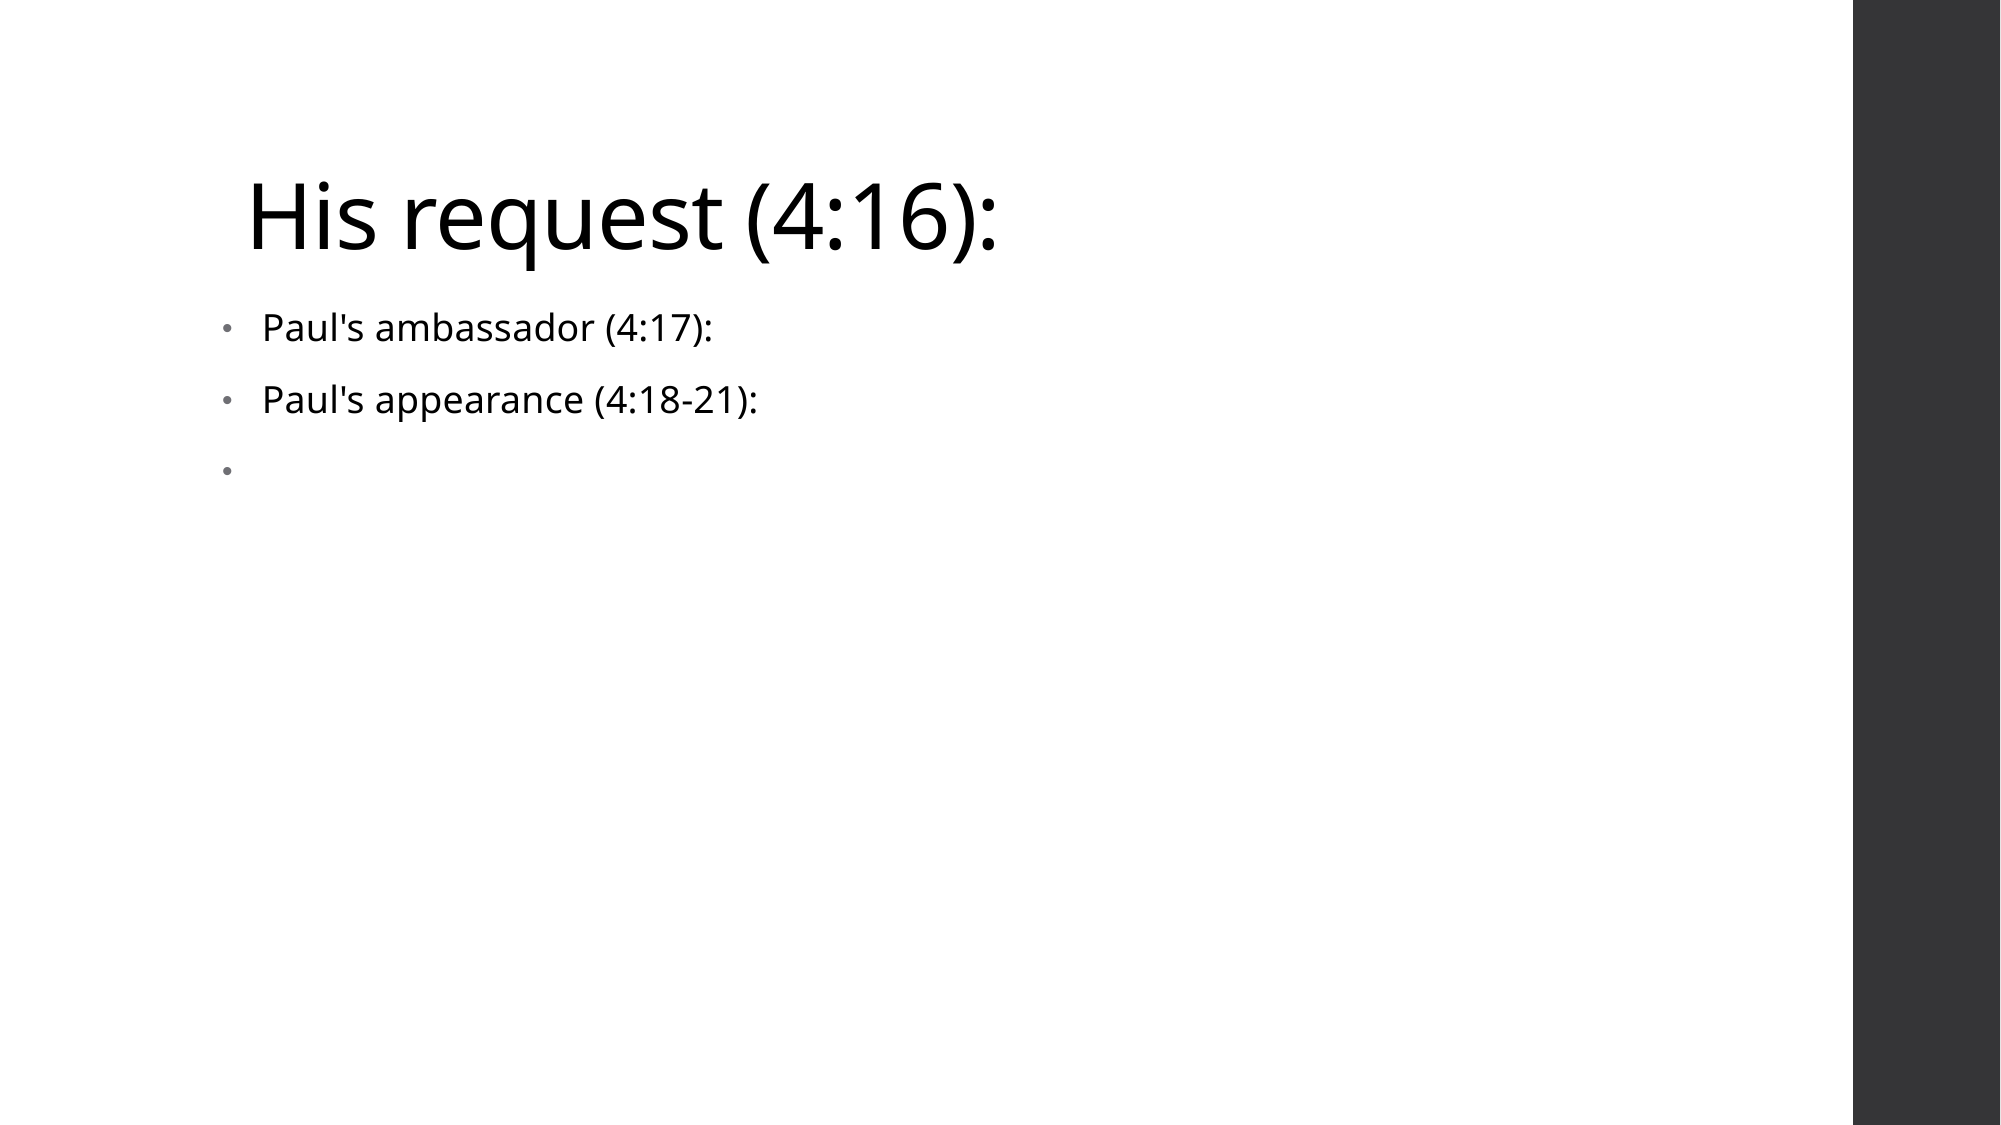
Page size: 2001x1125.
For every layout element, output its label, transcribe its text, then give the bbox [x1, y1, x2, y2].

title His request (4:16): [206, 60, 1797, 278]
list Paul's ambassador (4:17): Paul's appearance (4:18-21): [206, 299, 1617, 1014]
